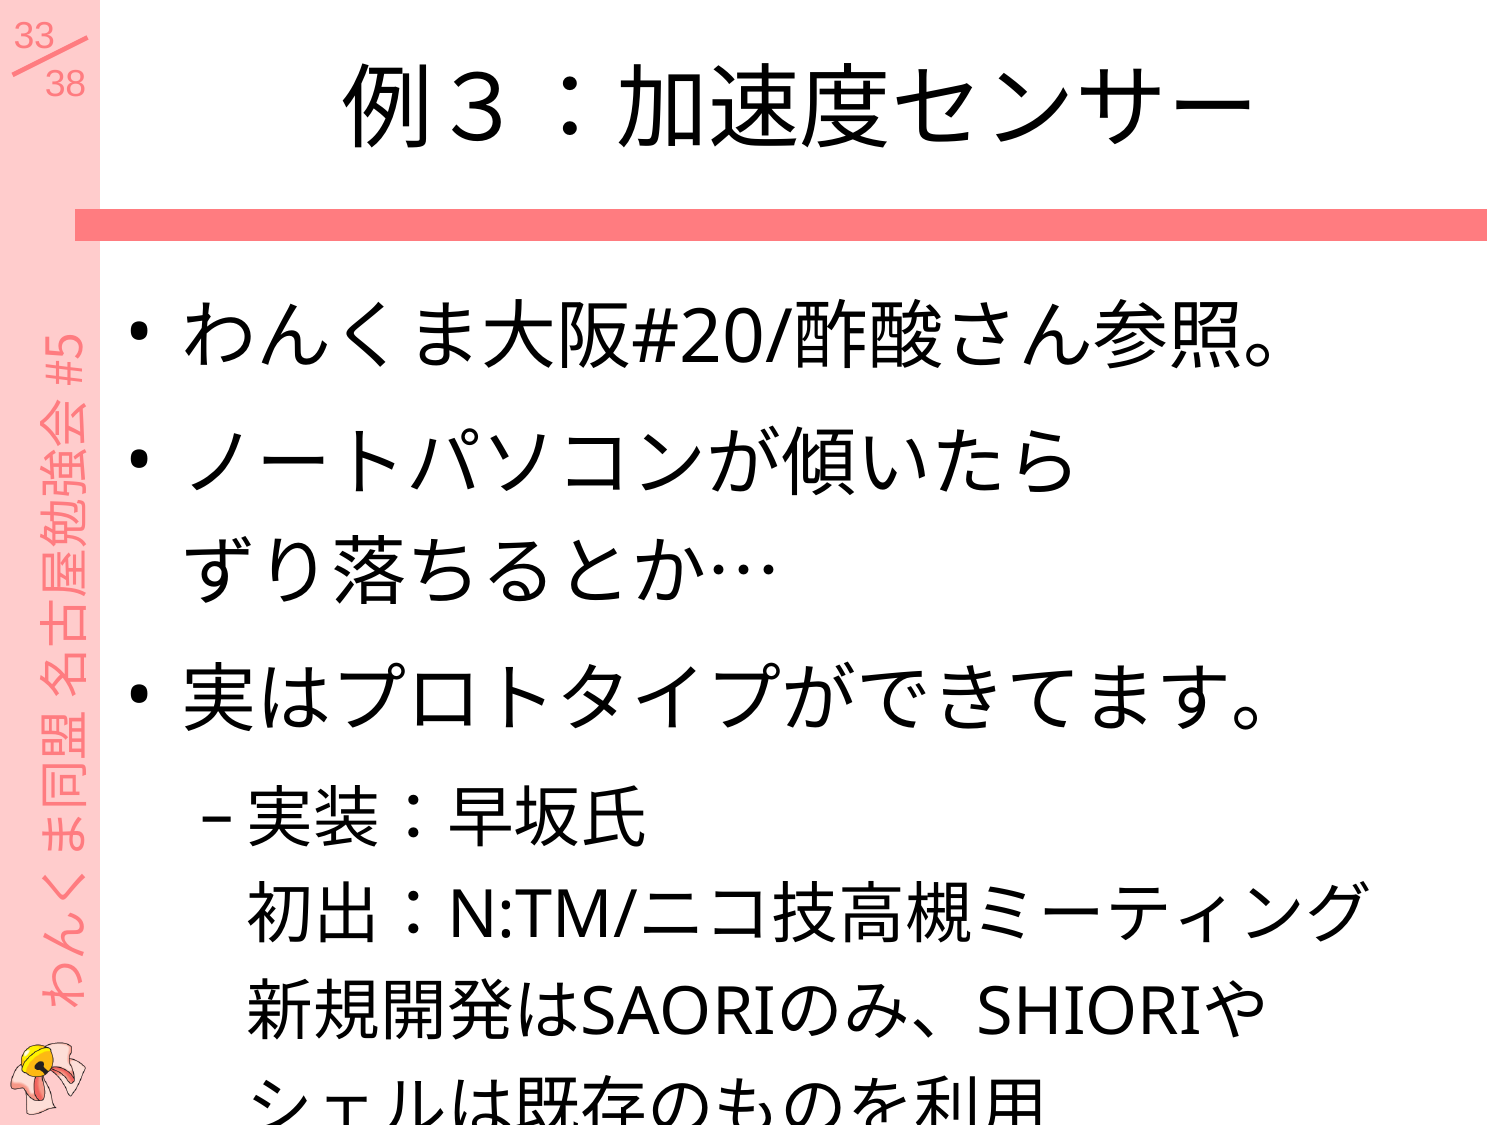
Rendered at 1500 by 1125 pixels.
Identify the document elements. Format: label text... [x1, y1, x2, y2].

title 例３：加速度センサー [125, 0, 1476, 218]
list わんくま大阪#20/酢酸さん参照。 ノートパソコンが傾いたら ずり落ちるとか… 実はプロトタイプができてます。 実装：早坂氏 初出：N:TM/ニコ技高槻ミーティング 新規開発はSAORIのみ、SHIORIや シェルは既存のものを利用 [125, 275, 1476, 1101]
picture [10, 1042, 86, 1115]
